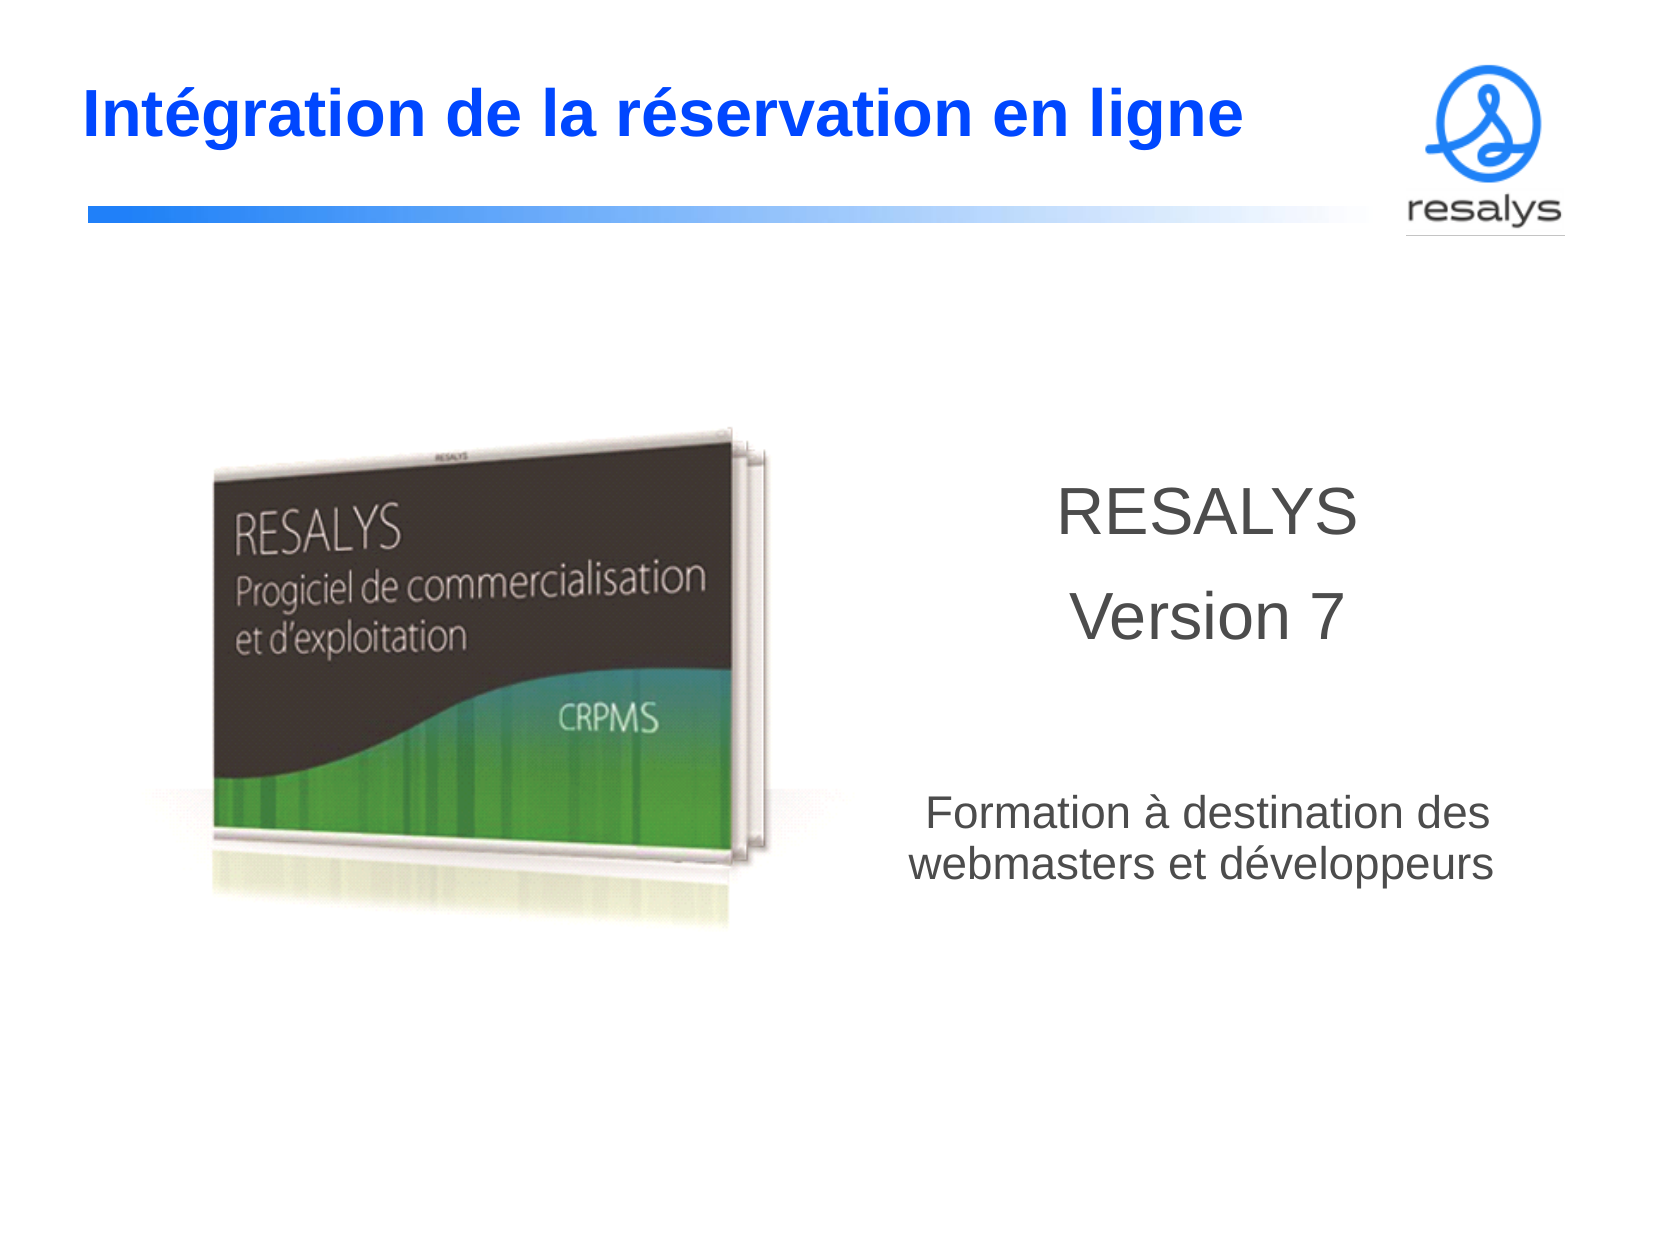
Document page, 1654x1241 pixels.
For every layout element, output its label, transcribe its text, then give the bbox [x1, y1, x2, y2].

title Intégration de la réservation en ligne [82, 49, 1359, 178]
picture [88, 58, 1565, 237]
list RESALYS Version 7 Formation à destination des webmasters et développeurs [845, 265, 1572, 1109]
picture [29, 388, 845, 1004]
